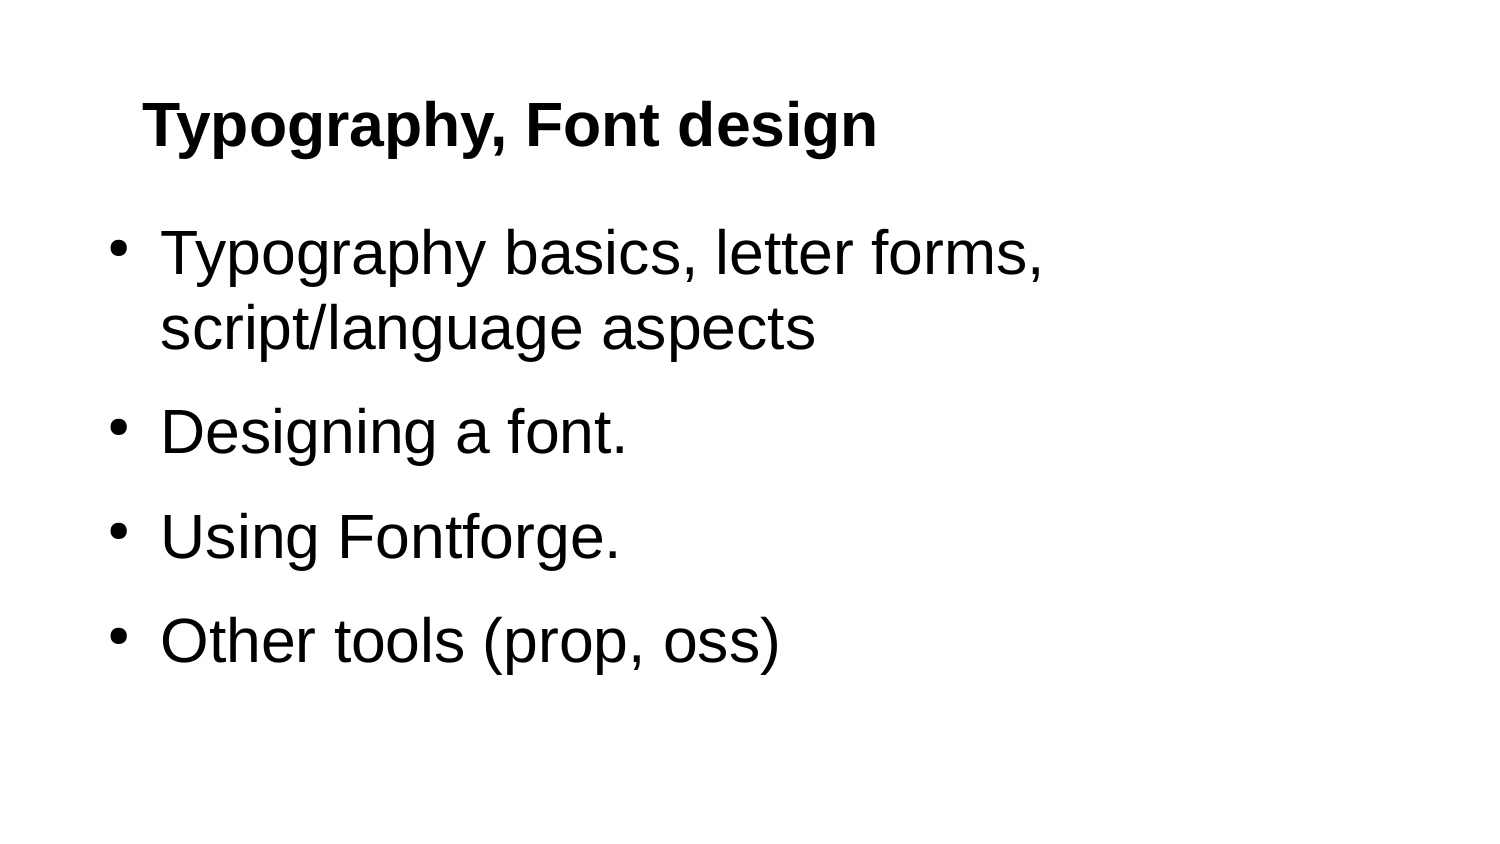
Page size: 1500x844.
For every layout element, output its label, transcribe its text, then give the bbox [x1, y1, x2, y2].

title Typography, Font design [75, 33, 1425, 175]
list Typography basics, letter forms, script/language aspects Designing a font. Using Fontforge. Other tools (prop, oss) [75, 196, 1425, 808]
